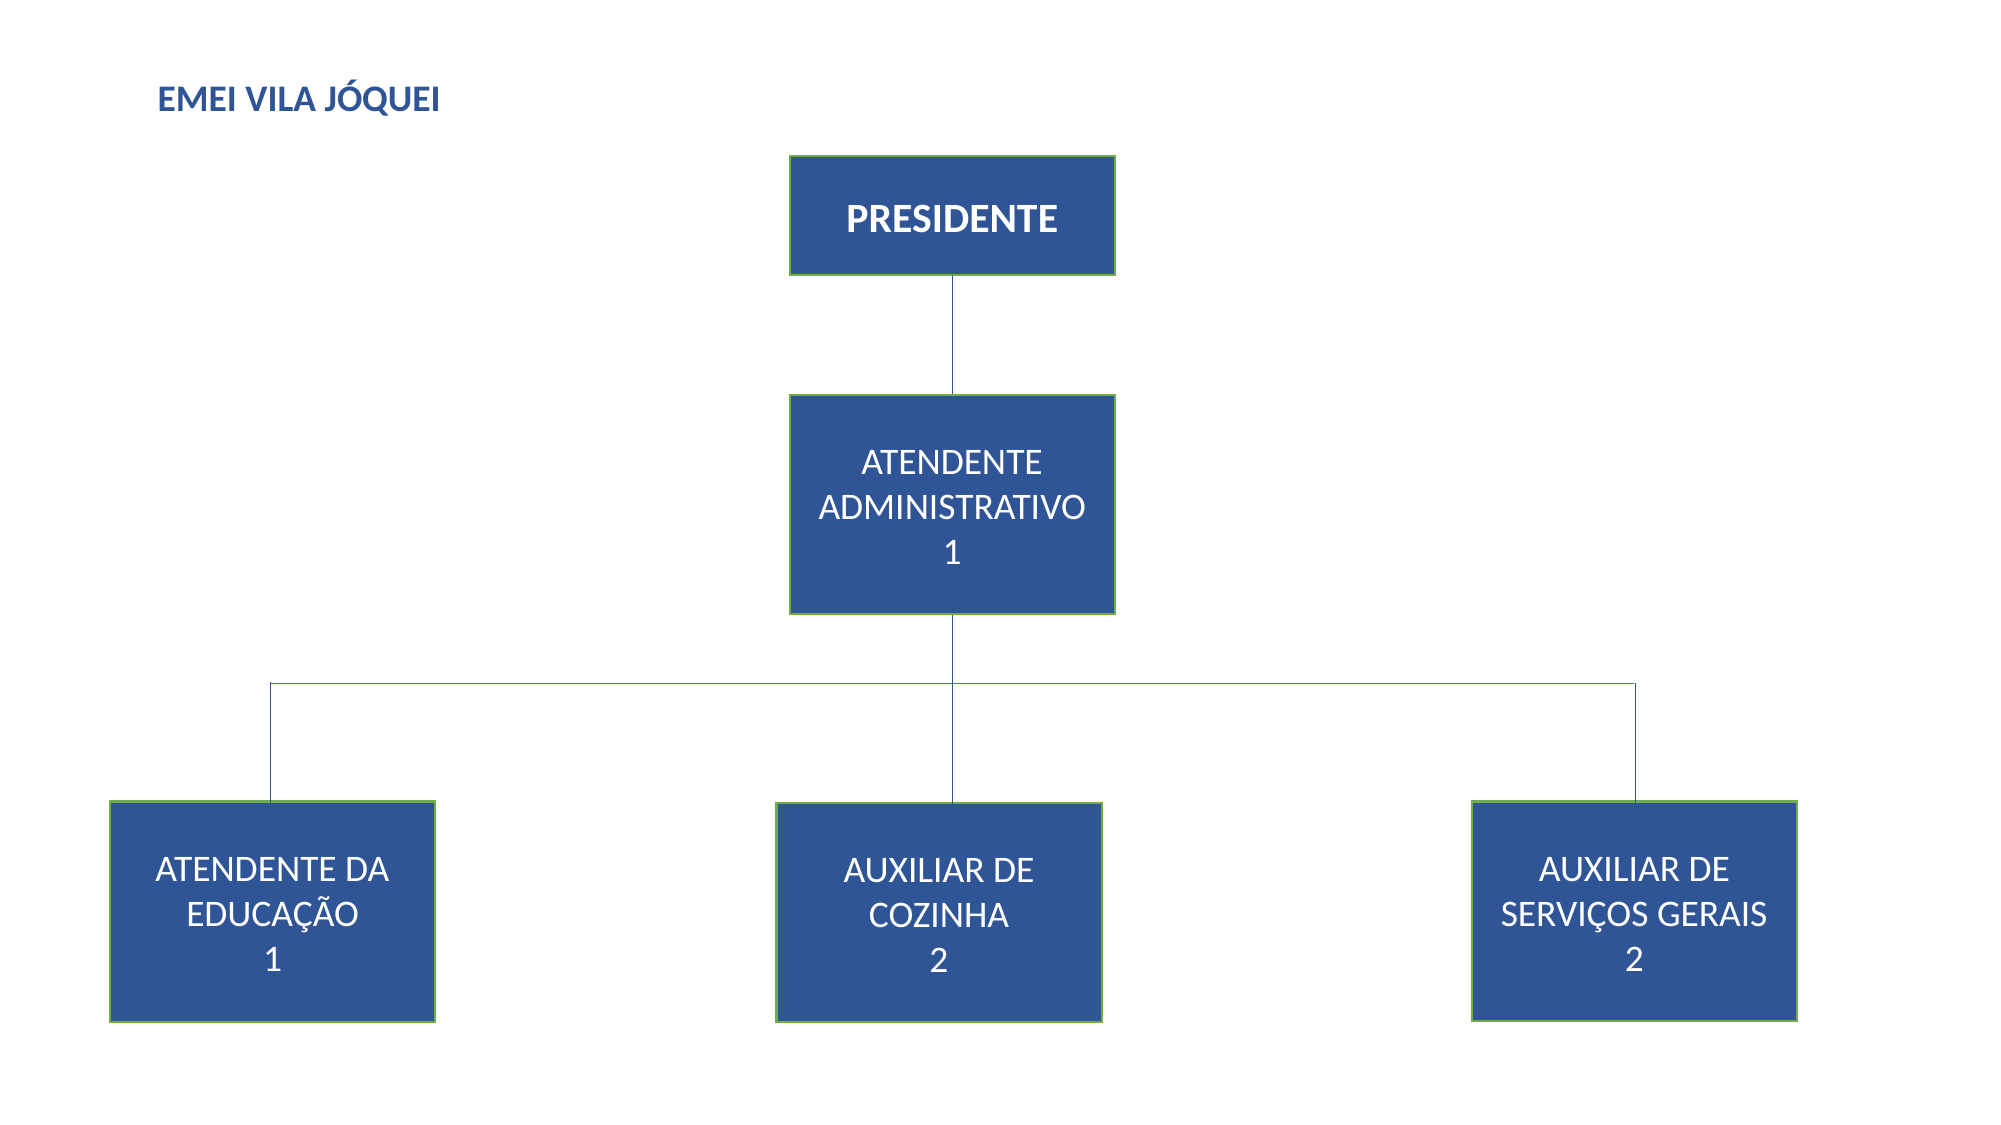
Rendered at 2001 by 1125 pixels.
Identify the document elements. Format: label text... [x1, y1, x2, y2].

text_box ATENDENTE DA EDUCAÇÃO 1 [110, 801, 435, 1022]
text_box PRESIDENTE [790, 156, 1115, 275]
text_box AUXILIAR DE SERVIÇOS GERAIS 2 [1472, 801, 1797, 1021]
text_box EMEI VILA JÓQUEI [101, 66, 497, 127]
text_box AUXILIAR DE COZINHA 2 [777, 803, 1102, 1022]
text_box ATENDENTE ADMINISTRATIVO 1 [790, 395, 1115, 614]
